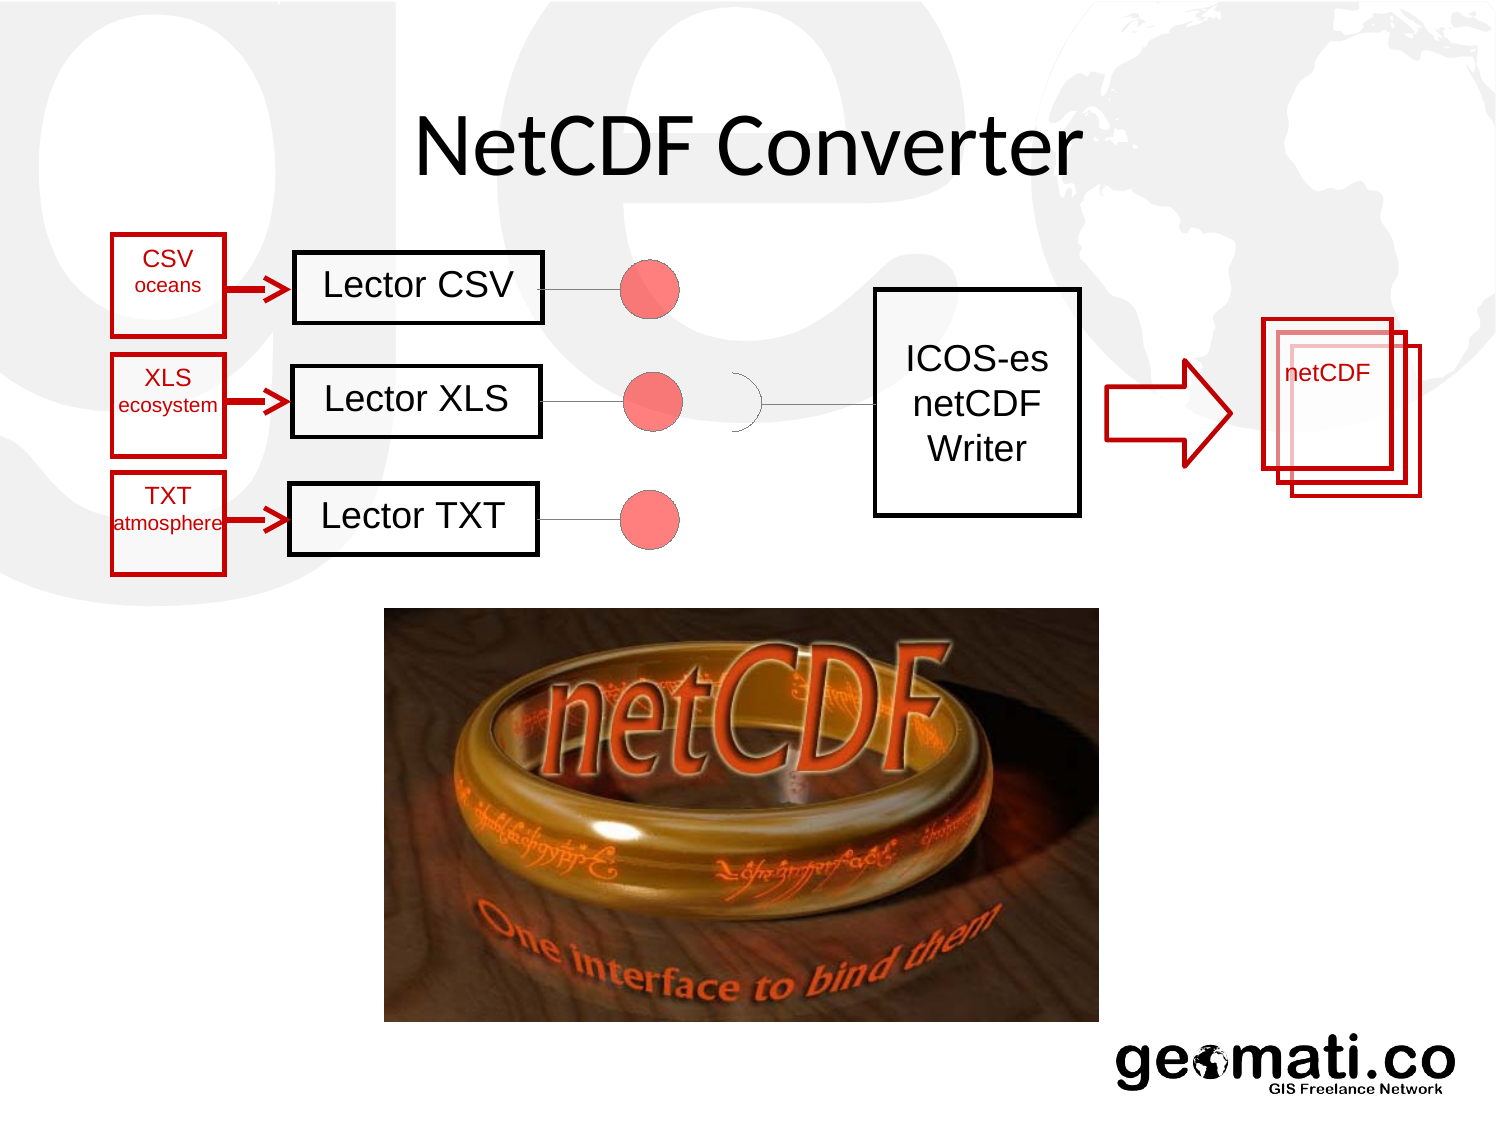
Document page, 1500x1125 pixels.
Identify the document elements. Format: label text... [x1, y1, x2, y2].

picture [1116, 1033, 1455, 1094]
text_box Lector TXT [289, 483, 538, 555]
title NetCDF Converter [75, 21, 1426, 257]
text_box [1106, 360, 1231, 467]
text_box Lector CSV [294, 252, 543, 324]
picture [384, 608, 1099, 1022]
text_box netCDF [1263, 318, 1392, 469]
text_box [1277, 332, 1421, 497]
text_box ICOS-es netCDF Writer [875, 289, 1080, 516]
text_box [623, 372, 683, 432]
text_box [620, 490, 680, 550]
text_box Lector XLS [292, 366, 541, 438]
text_box XLS ecosystem [111, 354, 225, 457]
text_box [620, 259, 680, 319]
text_box TXT atmosphere [111, 472, 225, 575]
text_box CSV oceans [111, 234, 225, 337]
